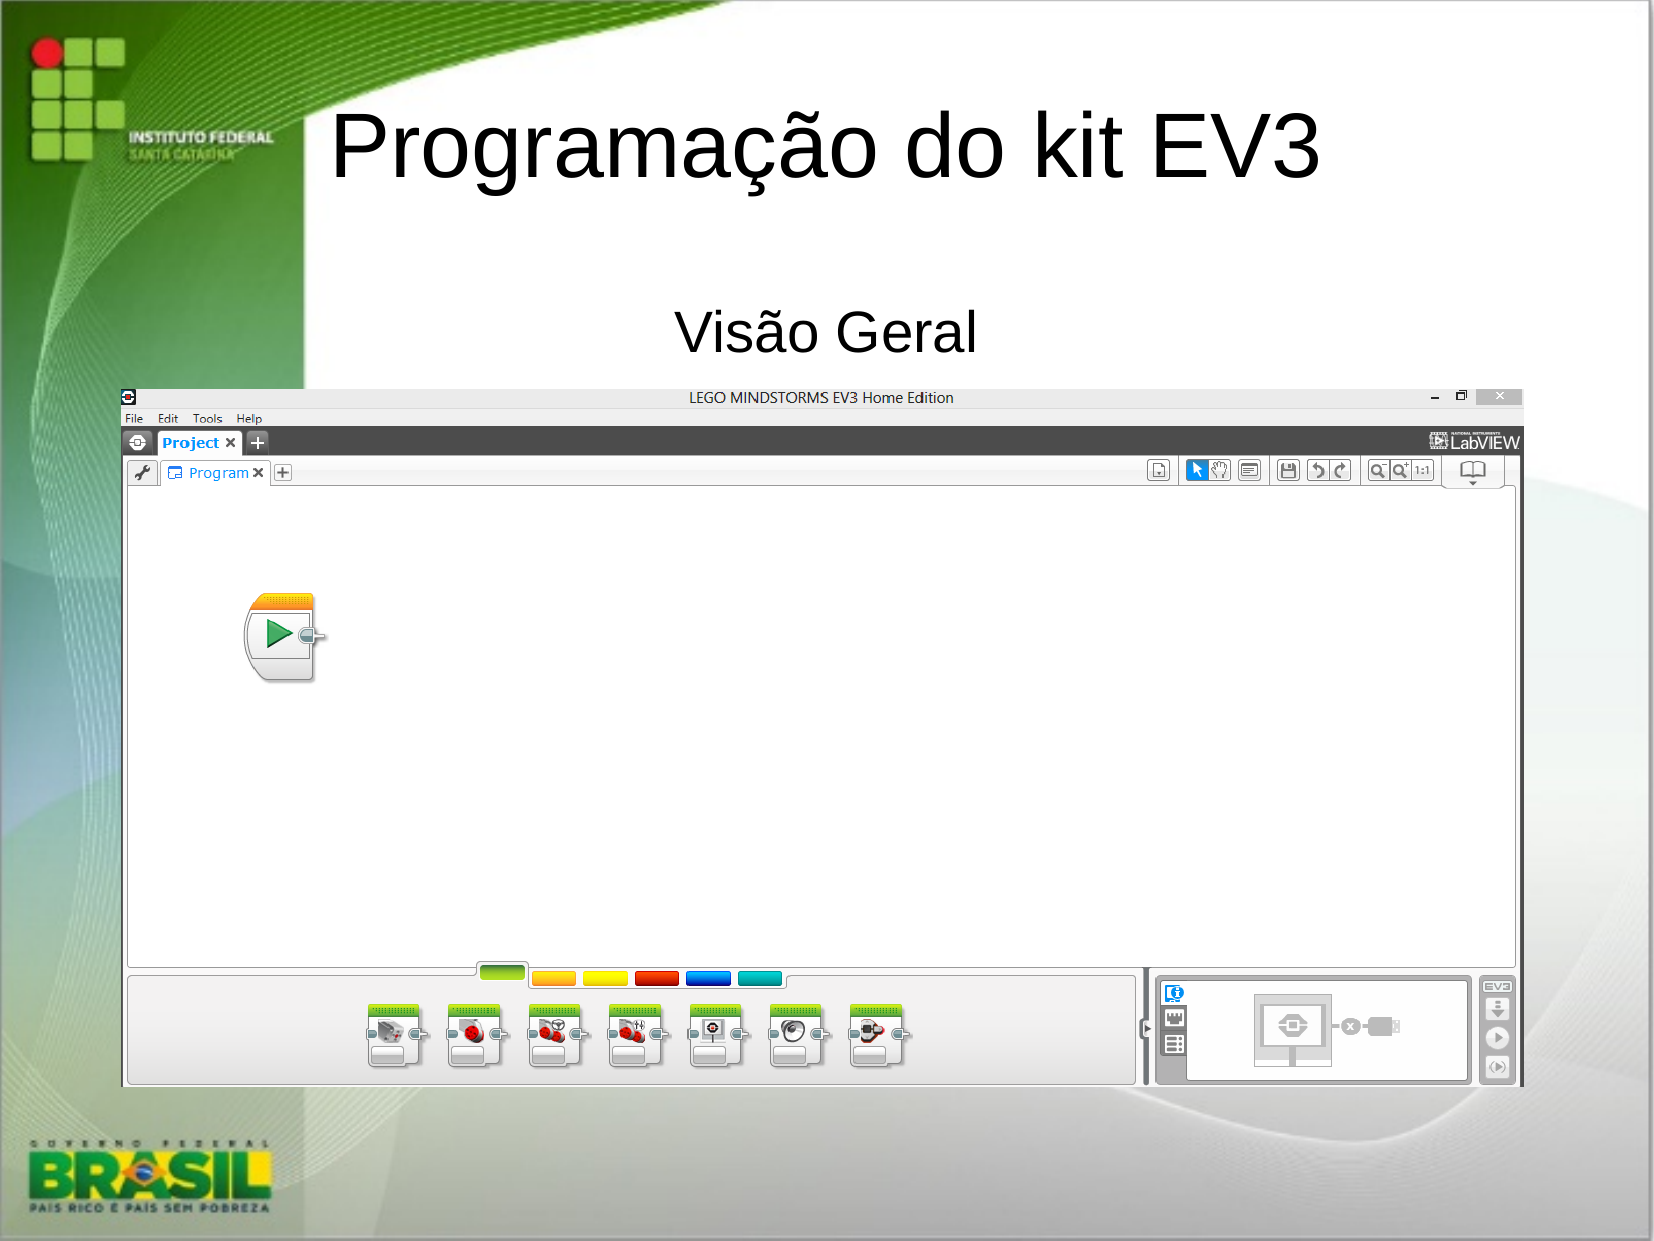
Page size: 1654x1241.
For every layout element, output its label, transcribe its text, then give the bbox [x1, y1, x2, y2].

picture [0, 0, 1654, 1241]
title Programação do kit EV3 Visão Geral [82, 94, 1571, 365]
